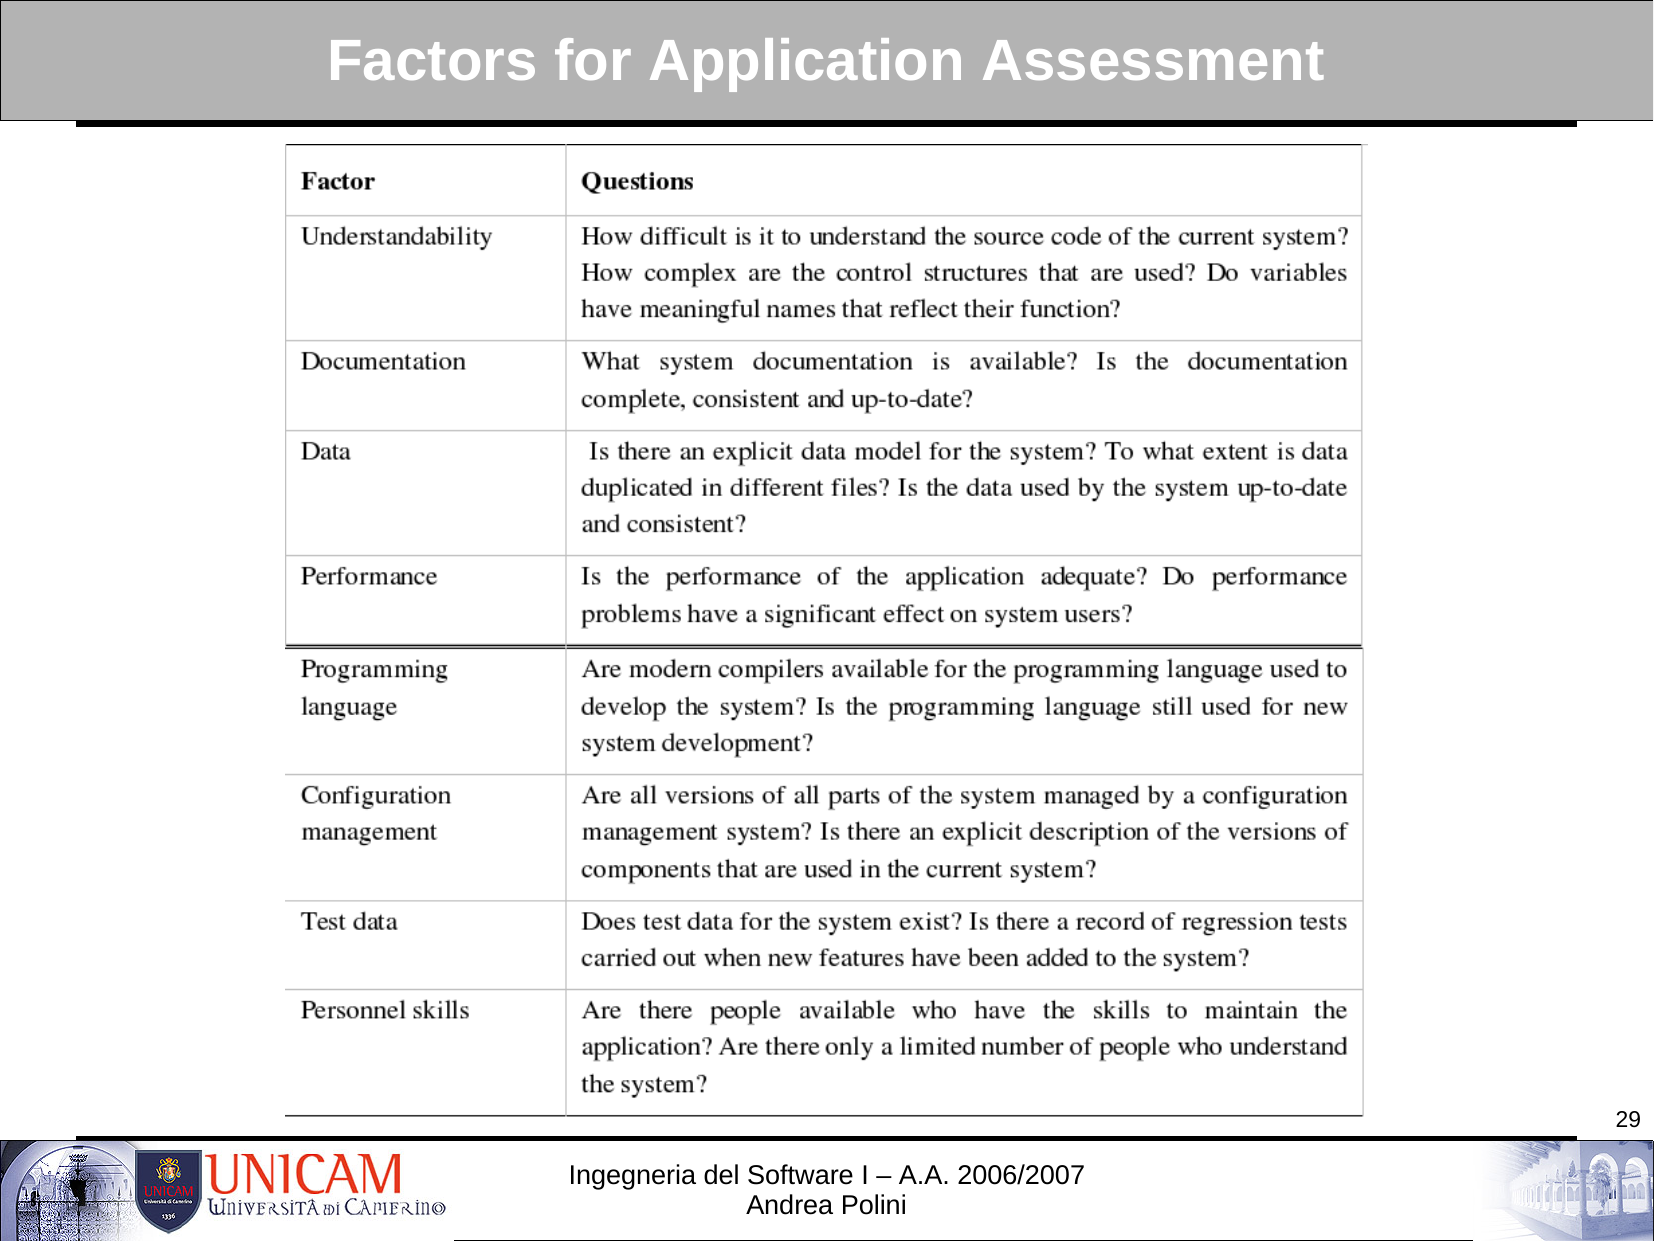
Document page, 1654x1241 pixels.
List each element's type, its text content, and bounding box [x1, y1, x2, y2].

picture [285, 144, 1368, 1122]
picture [0, 1141, 454, 1241]
picture [1473, 1141, 1654, 1241]
title Factors for Application Assessment [0, 0, 1653, 121]
